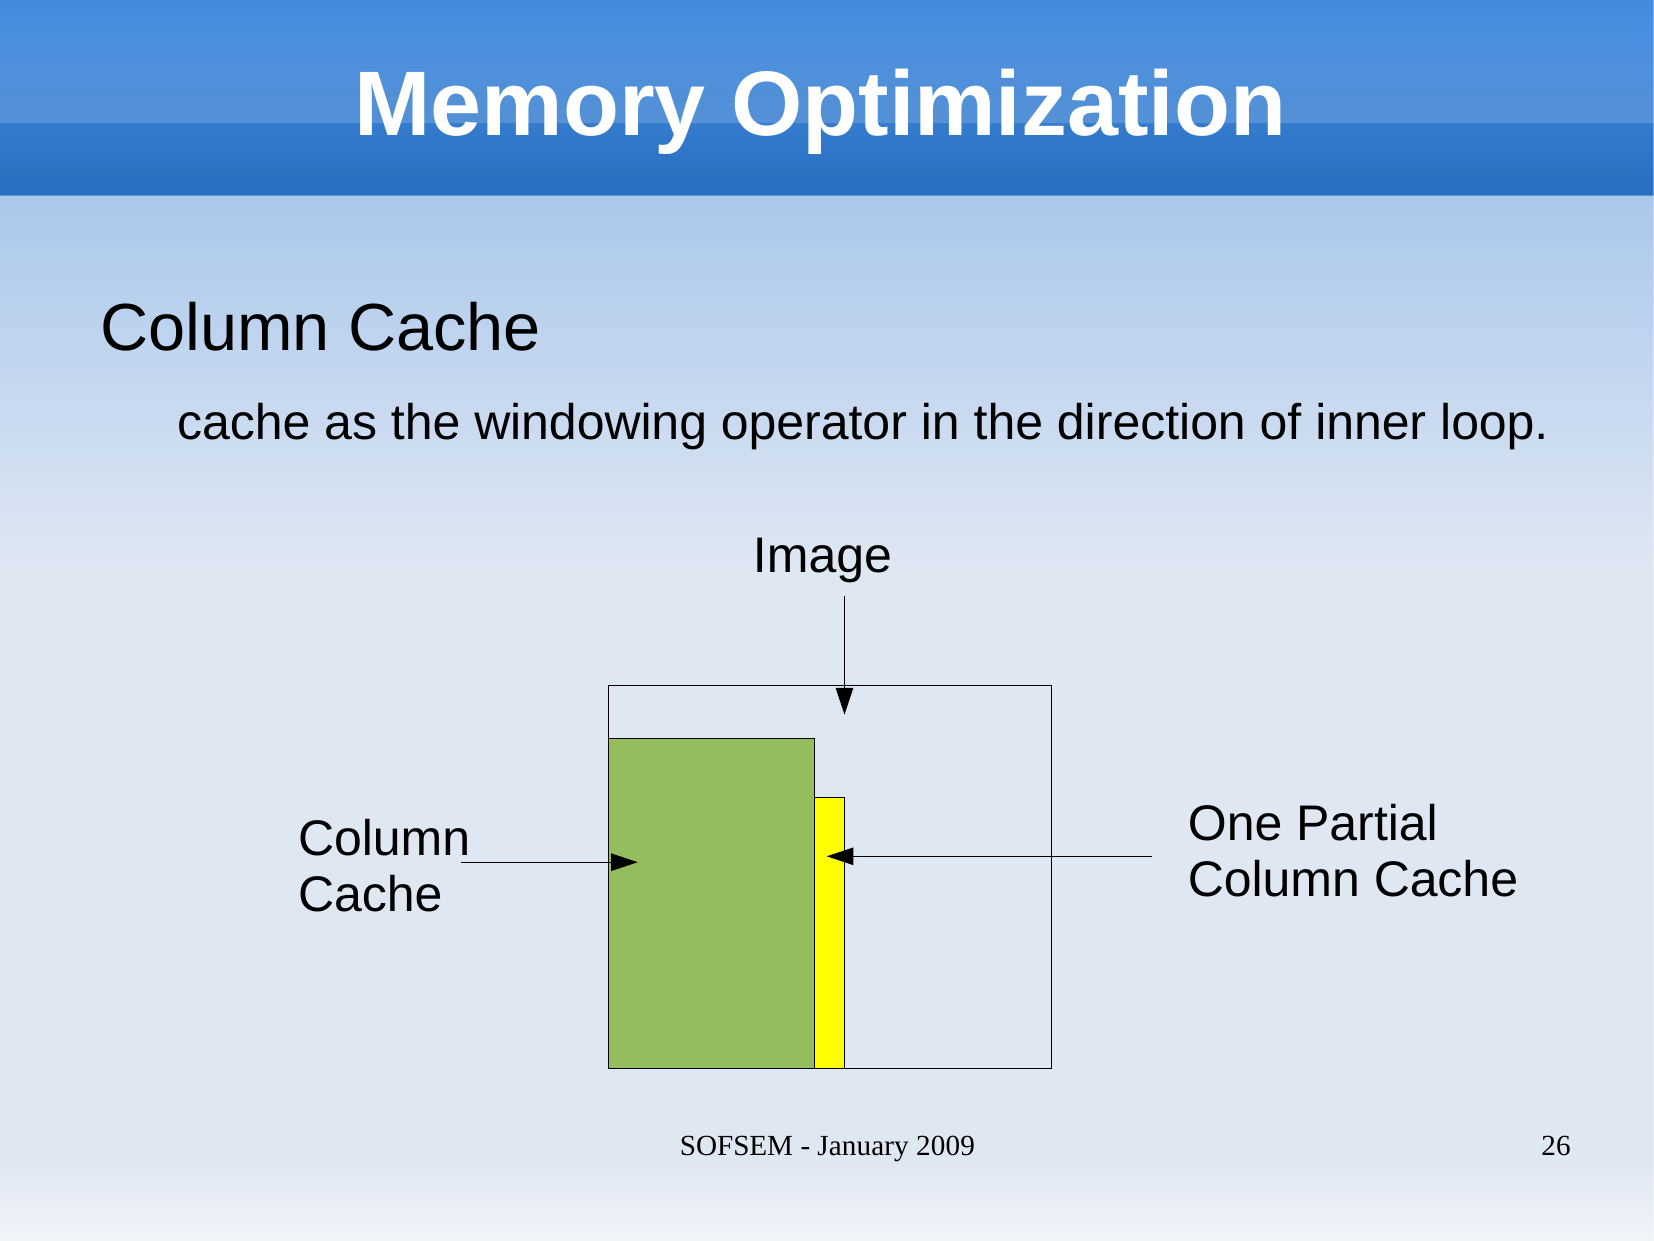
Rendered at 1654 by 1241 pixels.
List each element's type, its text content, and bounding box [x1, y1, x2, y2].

text_box One Partial Column Cache [1173, 788, 1534, 915]
title Memory Optimization [76, 0, 1565, 208]
text_box Image [738, 519, 908, 591]
text_box Column Cache [283, 803, 486, 930]
picture [0, 0, 1654, 1241]
list Column Cache cache as the windowing operator in the direction of inner loop. [82, 290, 1571, 451]
text_box [608, 738, 845, 1069]
